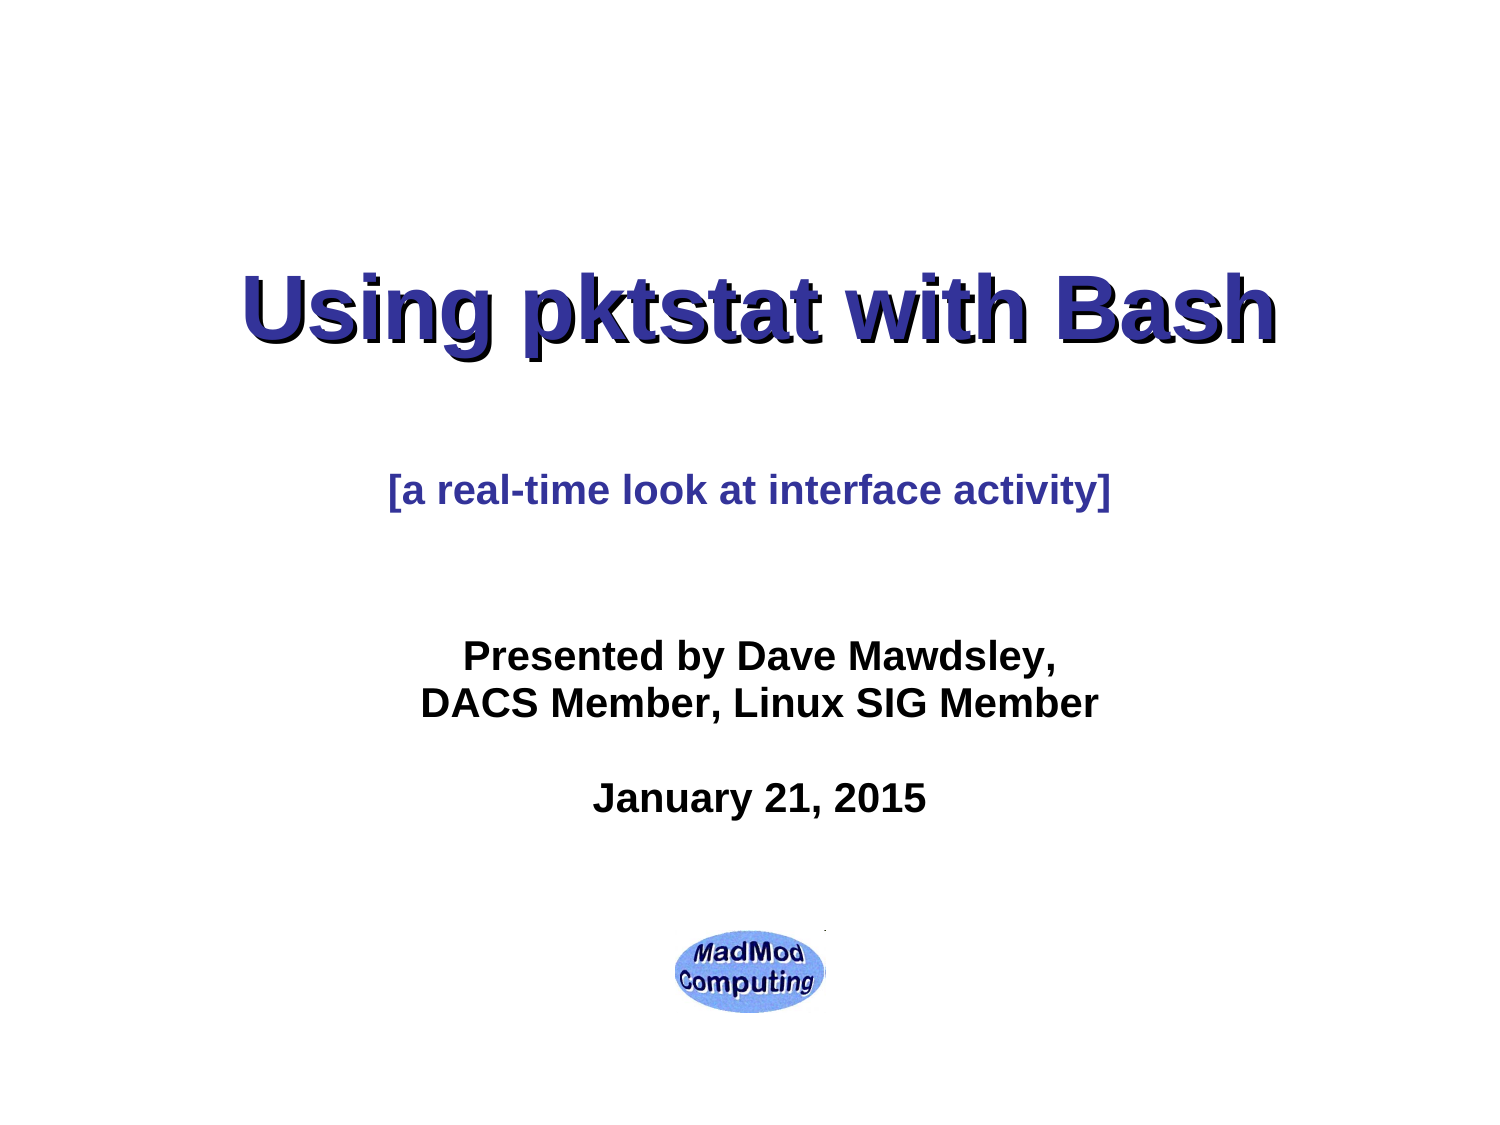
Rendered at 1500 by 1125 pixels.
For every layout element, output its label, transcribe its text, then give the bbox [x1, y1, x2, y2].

picture [675, 930, 826, 1013]
title Using pktstat with Bash [215, 224, 1304, 391]
text_box [a real-time look at interface activity] [337, 450, 1163, 526]
subtitle Presented by Dave Mawdsley, DACS Member, Linux SIG Member January 21, 2015 [47, 632, 1398, 1046]
